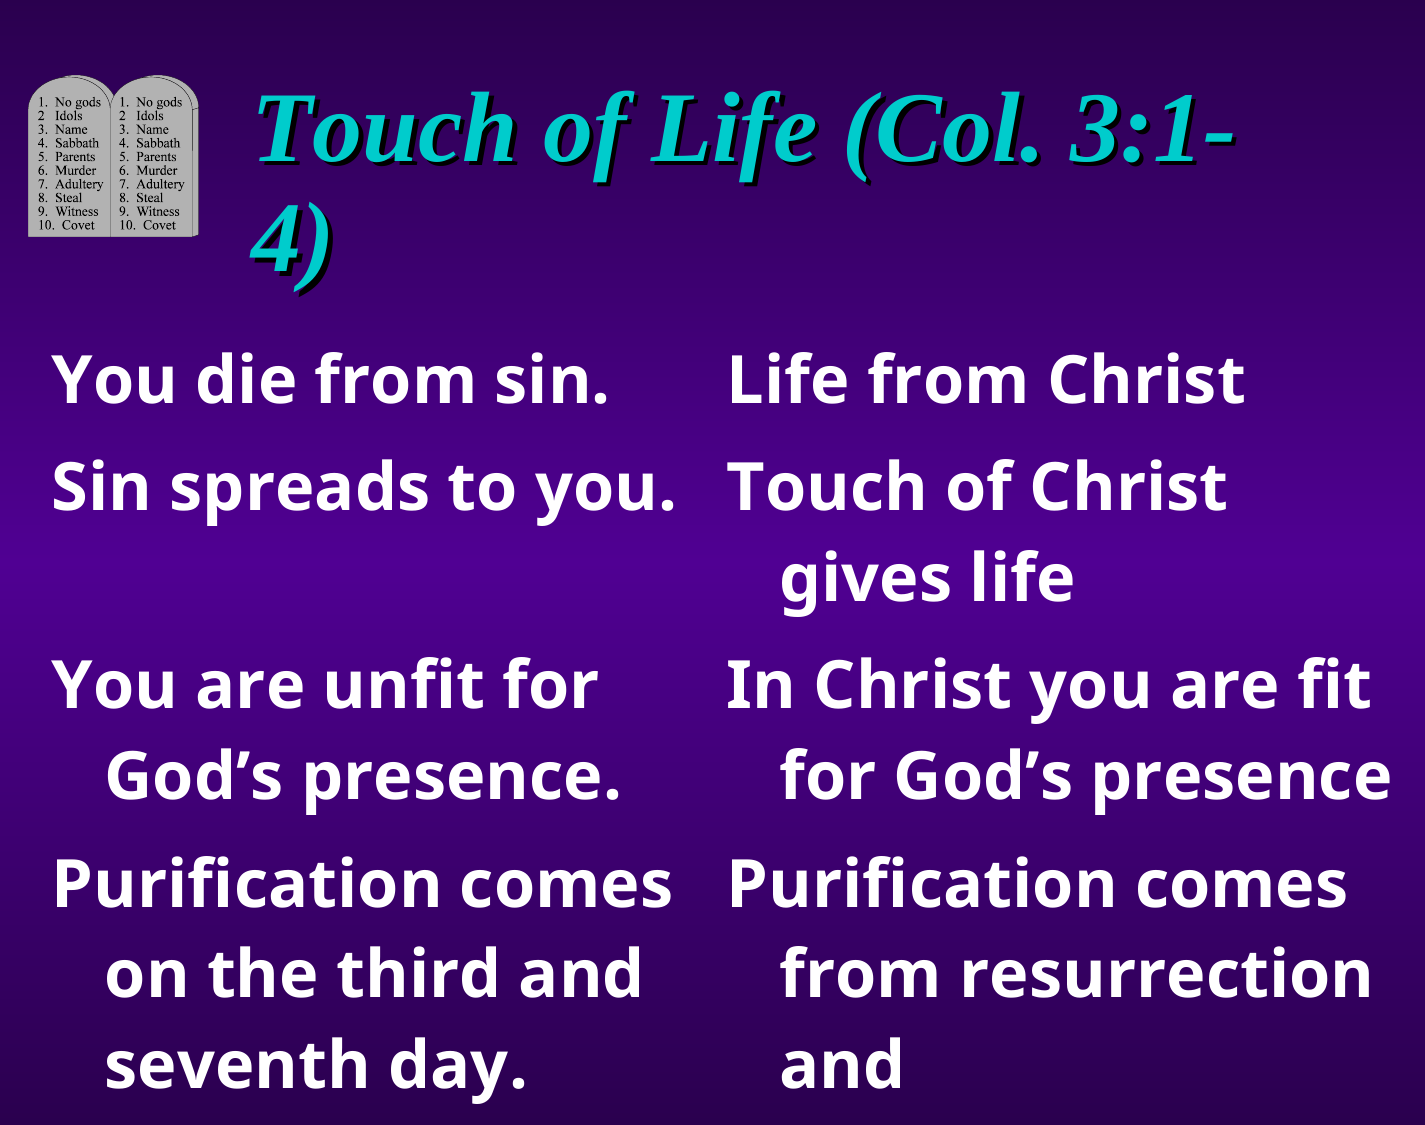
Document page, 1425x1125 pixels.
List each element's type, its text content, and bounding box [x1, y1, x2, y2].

title Touch of Life (Col. 3:1-4) [237, 65, 1319, 301]
list You die from sin. Sin spreads to you. You are unfit for God’s presence. Purification comes on the third and seventh day. [37, 324, 713, 1026]
list Life from Christ Touch of Christ gives life In Christ you are fit for God’s presence Purification comes from resurrection and consummation [713, 324, 1425, 1026]
